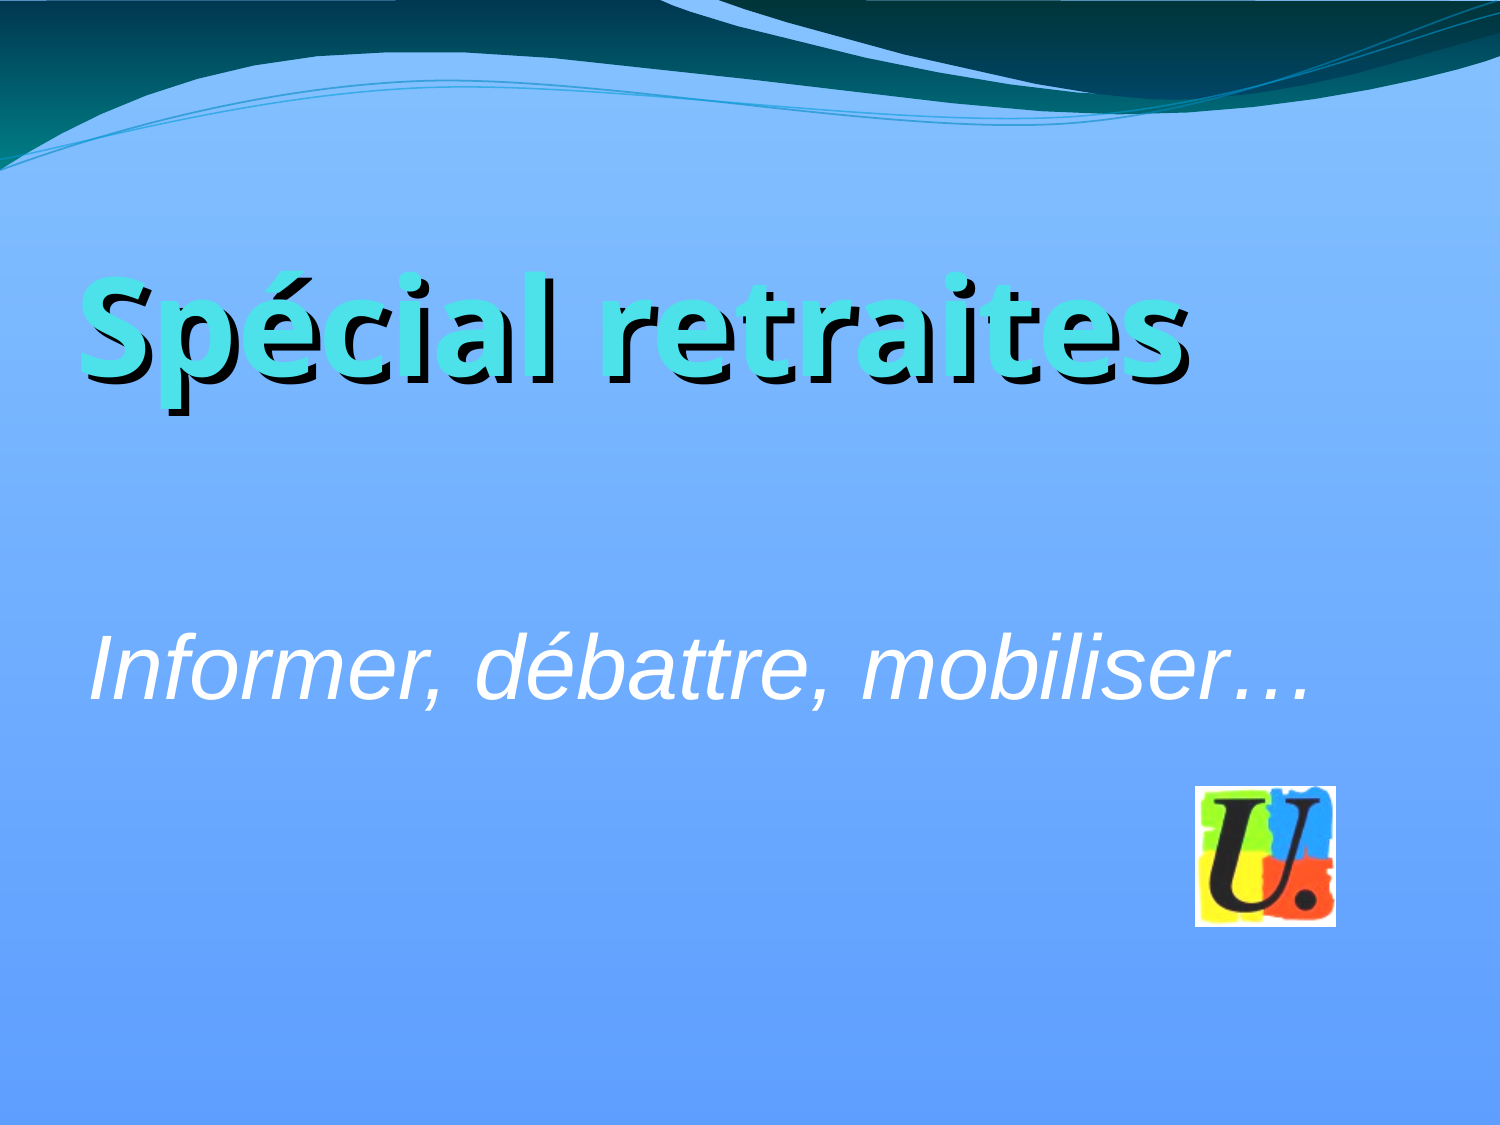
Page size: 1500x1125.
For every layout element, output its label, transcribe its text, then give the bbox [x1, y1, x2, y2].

subtitle Informer, débattre, mobiliser… [87, 609, 1377, 997]
picture [1195, 786, 1336, 927]
title Spécial retraites [75, 228, 1426, 417]
